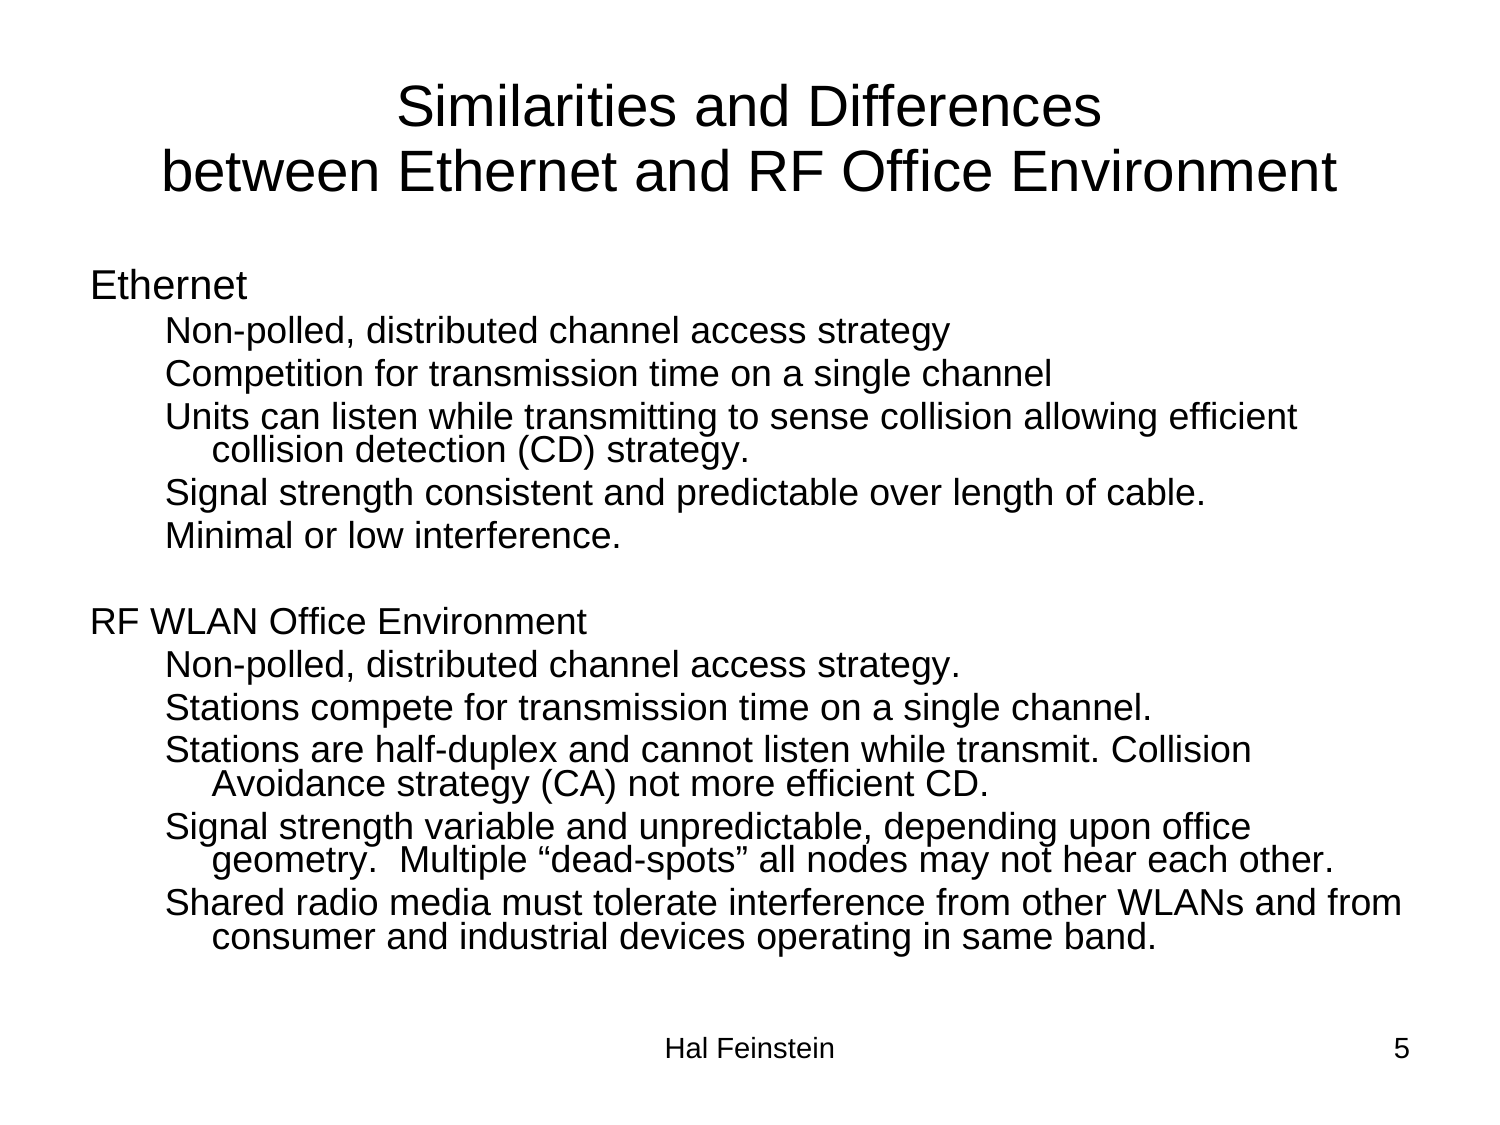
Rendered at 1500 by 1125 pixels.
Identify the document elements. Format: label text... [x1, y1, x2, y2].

title Similarities and Differences between Ethernet and RF Office Environment [75, 45, 1426, 233]
list Ethernet Non-polled, distributed channel access strategy Competition for transmission time on a single channel Units can listen while transmitting to sense collision allowing efficient collision detection (CD) strategy. Signal strength consistent and predictable over length of cable. Minimal or low interference. RF WLAN Office Environment Non-polled, distributed channel access strategy. Stations compete for transmission time on a single channel. Stations are half-duplex and cannot listen while transmit. Collision Avoidance strategy (CA) not more efficient CD. Signal strength variable and unpredictable, depending upon office geometry. Multiple “dead-spots” all nodes may not hear each other. Shared radio media must tolerate interference from other WLANs and from consumer and industrial devices operating in same band. [75, 262, 1426, 1051]
